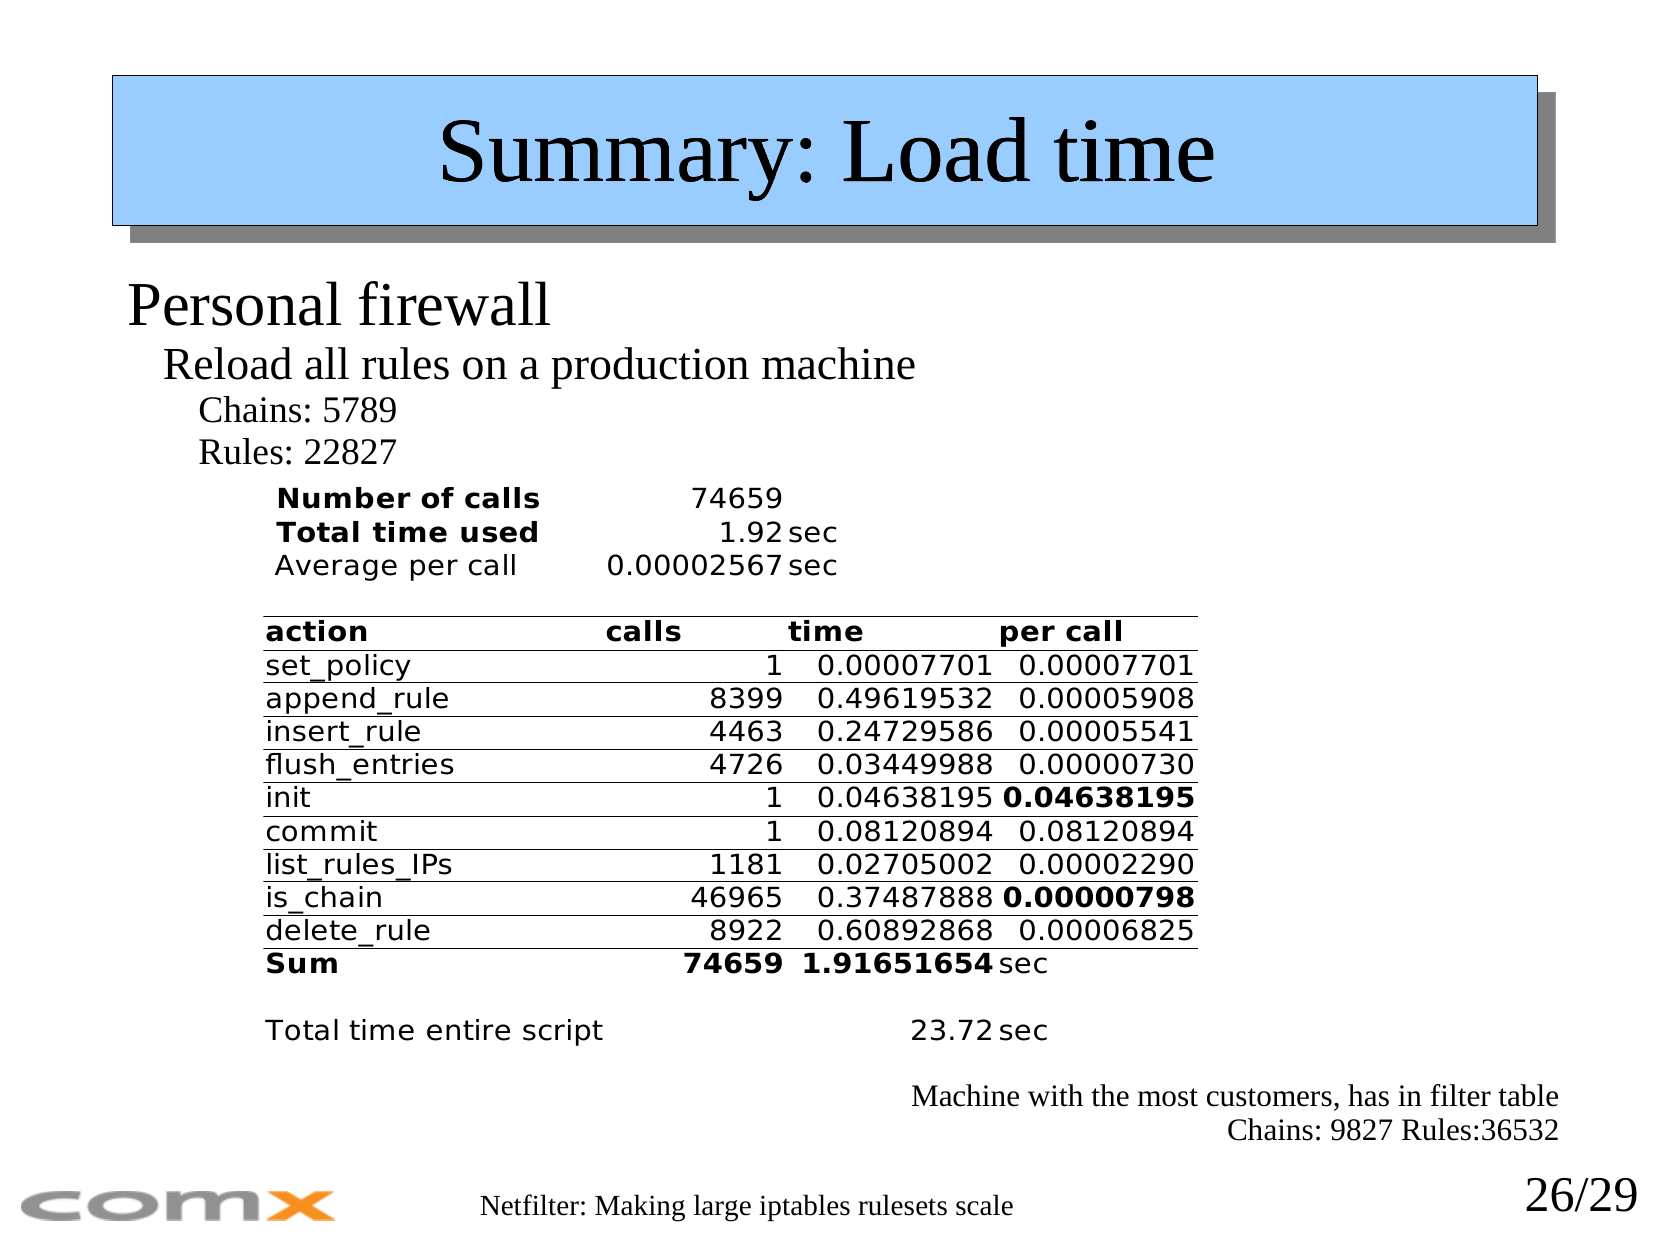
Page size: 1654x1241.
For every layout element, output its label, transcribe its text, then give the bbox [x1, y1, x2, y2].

title Summary: Load time [116, 75, 1538, 226]
picture [21, 1191, 335, 1221]
text_box Personal firewall Reload all rules on a production machine Chains: 5789 Rules: 22827 [112, 254, 1538, 498]
text_box Machine with the most customers, has in filter table Chains: 9827 Rules:36532 [562, 1063, 1576, 1167]
chart [263, 459, 1201, 1051]
